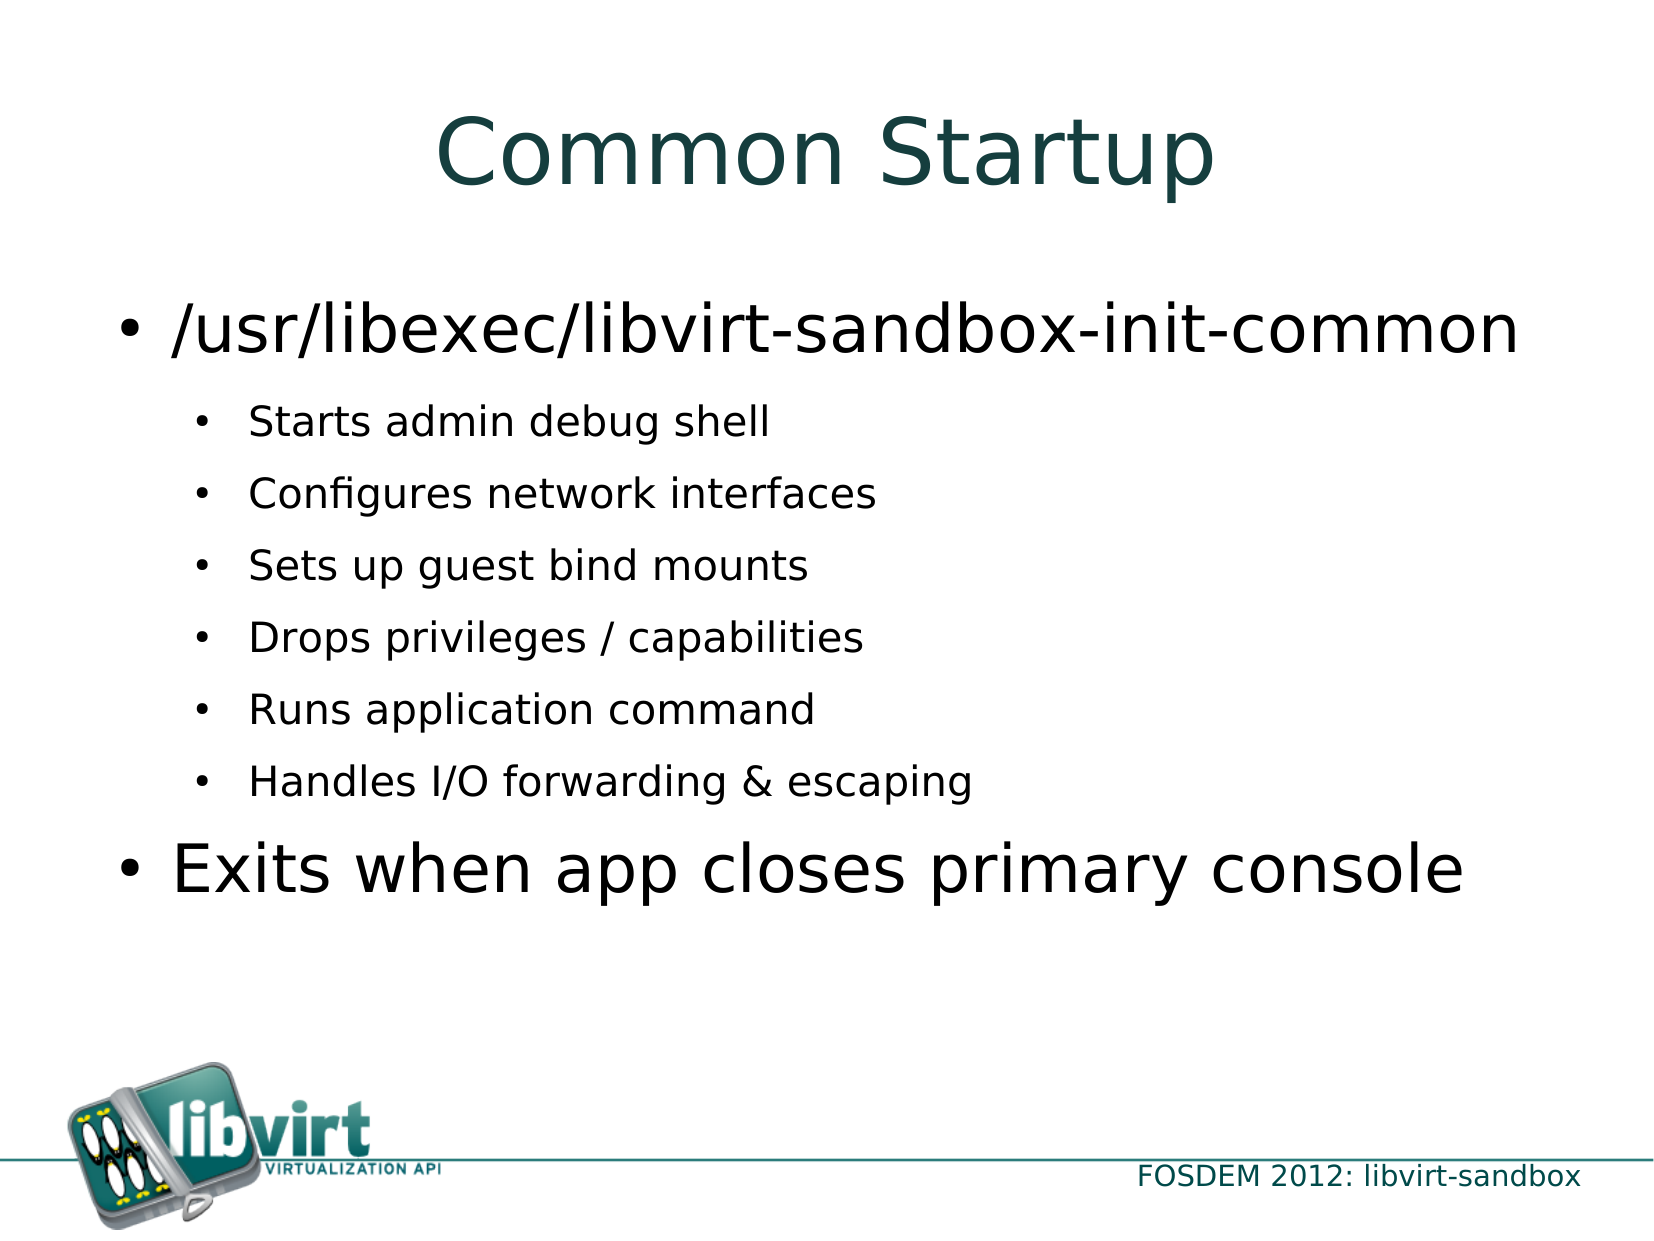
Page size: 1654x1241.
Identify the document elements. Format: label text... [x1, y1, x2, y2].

list /usr/libexec/libvirt-sandbox-init-common Starts admin debug shell Configures network interfaces Sets up guest bind mounts Drops privileges / capabilities Runs application command Handles I/O forwarding & escaping Exits when app closes primary console [82, 290, 1571, 1062]
title Common Startup [82, 49, 1571, 257]
text_box FOSDEM 2012: libvirt-sandbox [1122, 1151, 1654, 1211]
picture [0, 1062, 1654, 1230]
